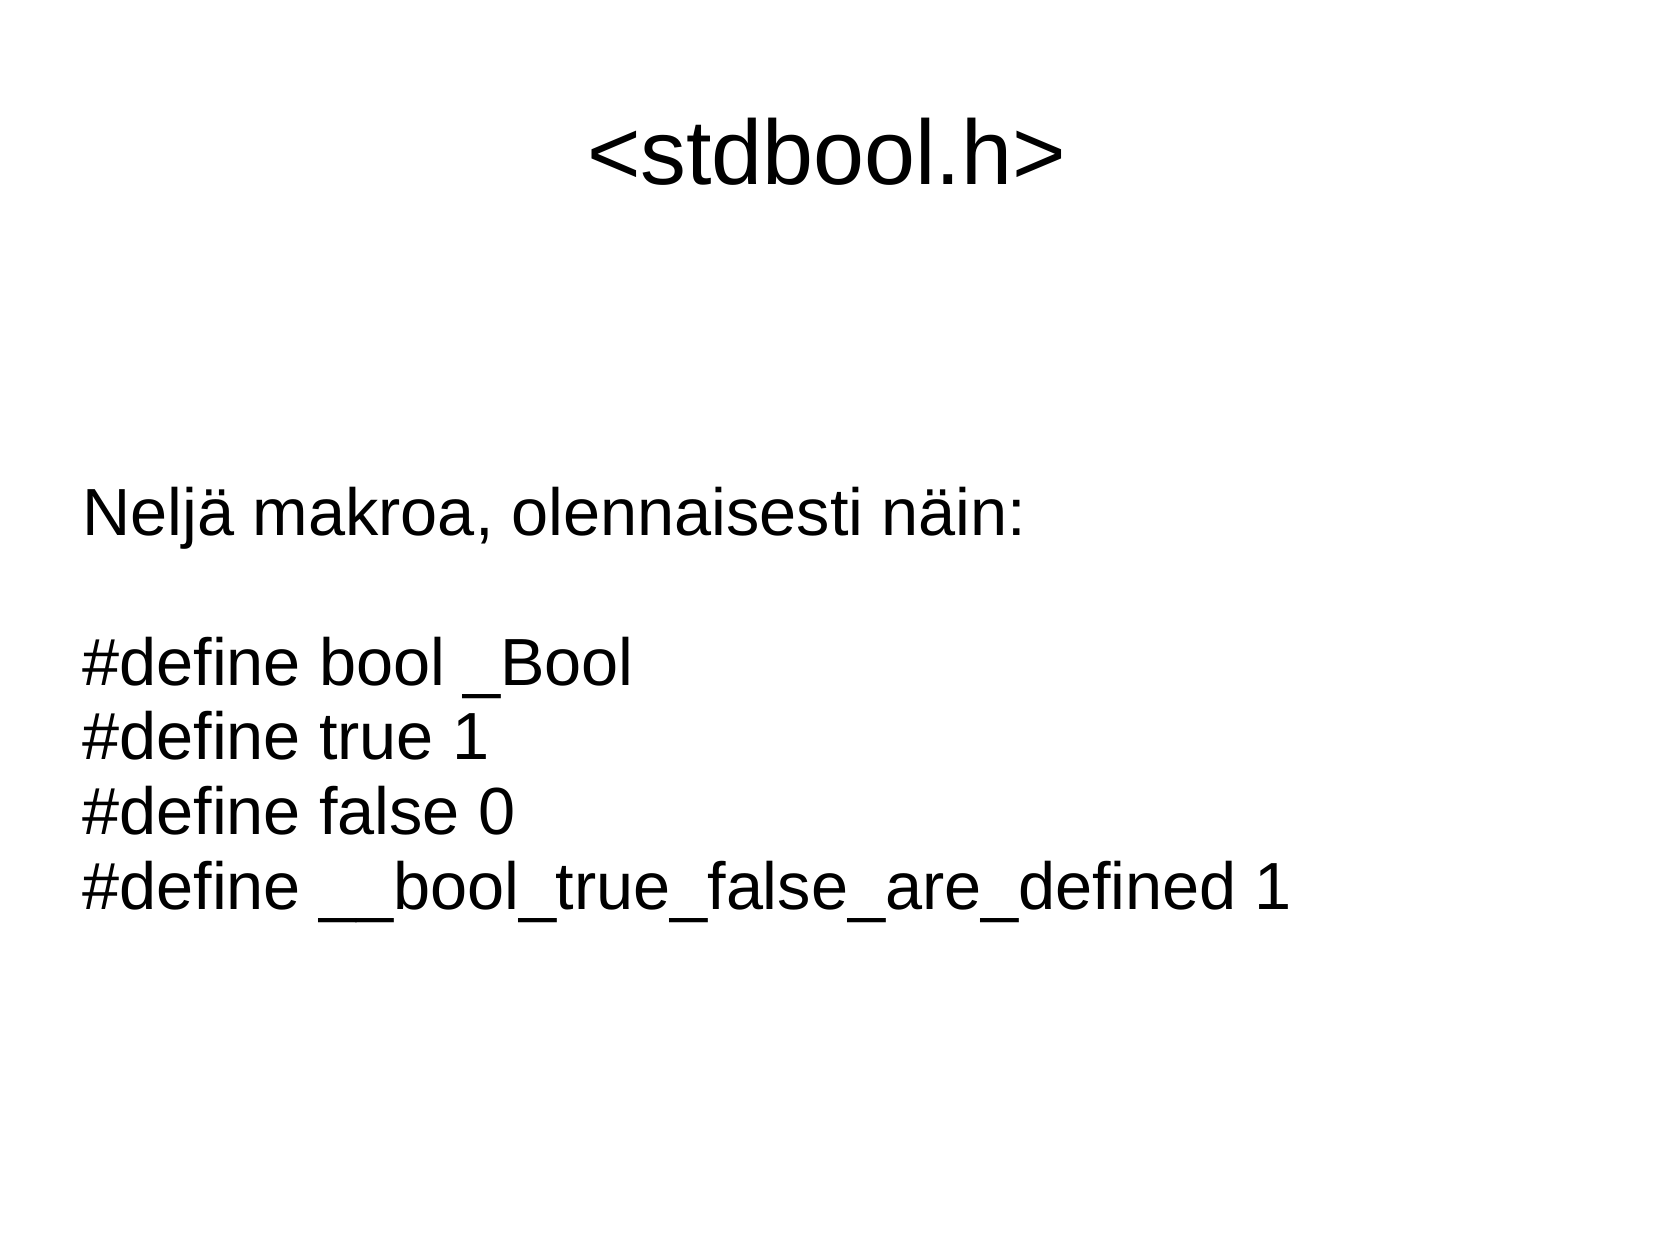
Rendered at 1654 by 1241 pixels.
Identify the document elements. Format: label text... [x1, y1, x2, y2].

subtitle Neljä makroa, olennaisesti näin: #define bool _Bool #define true 1 #define false 0 #define __bool_true_false_are_defined 1 [82, 297, 1571, 1102]
title <stdbool.h> [82, 56, 1571, 250]
